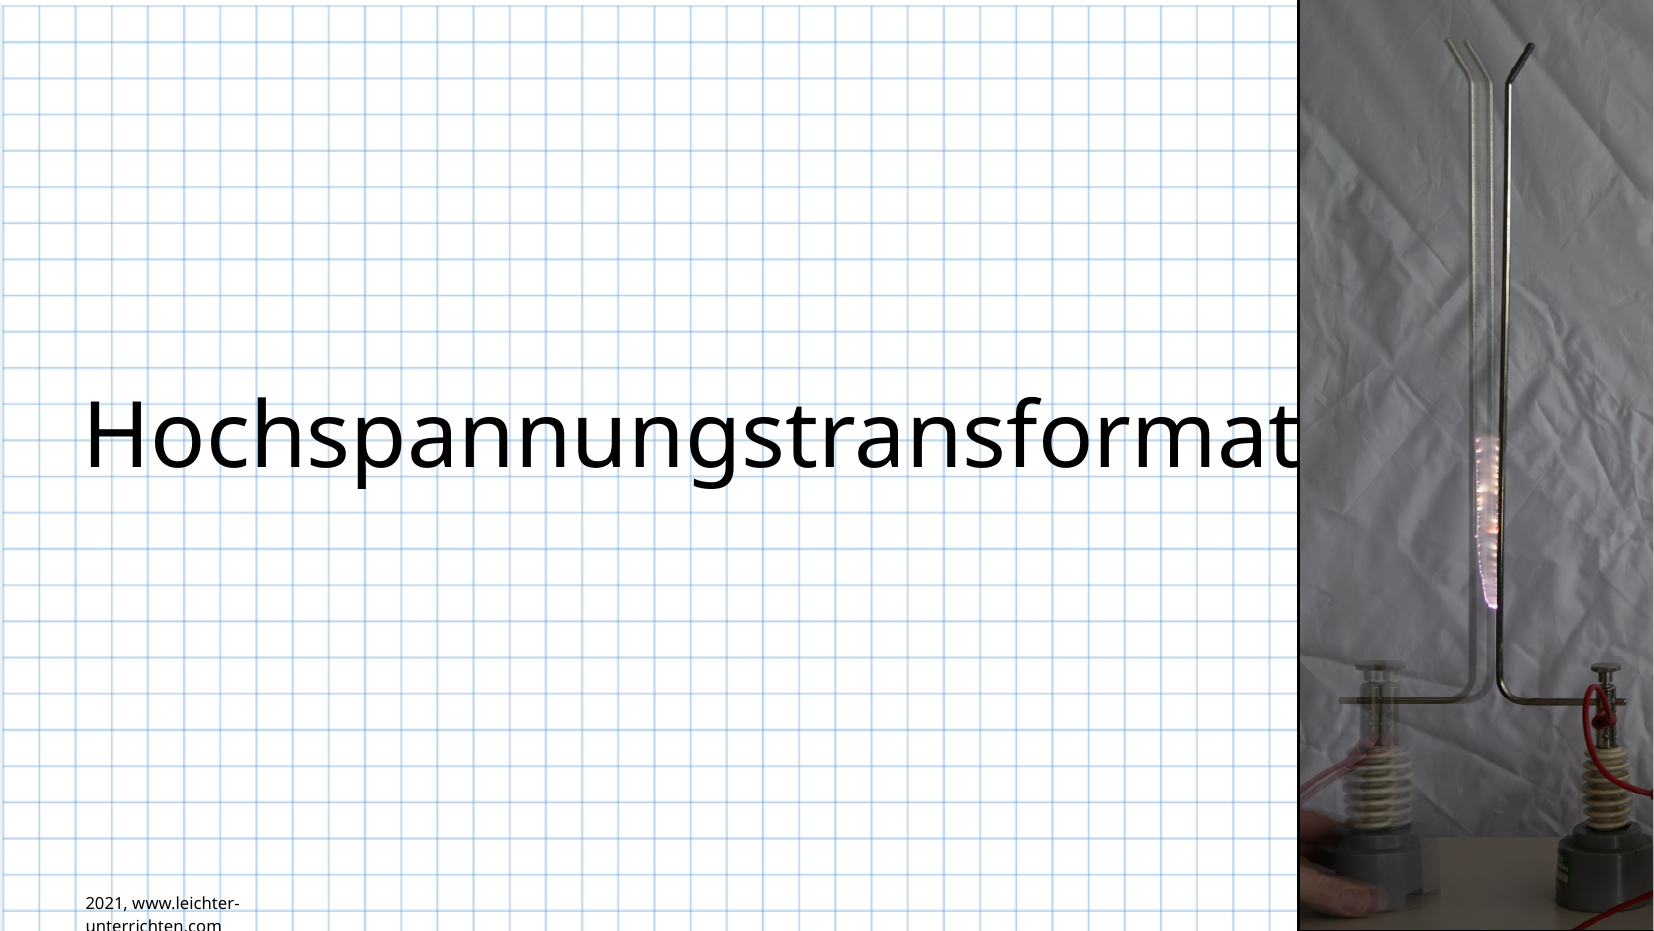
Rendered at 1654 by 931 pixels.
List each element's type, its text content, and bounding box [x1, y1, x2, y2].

picture [198, 924, 204, 931]
picture [0, 3, 1297, 931]
picture [1299, 0, 1654, 931]
title Hochspannungstransformator [82, 354, 1297, 510]
